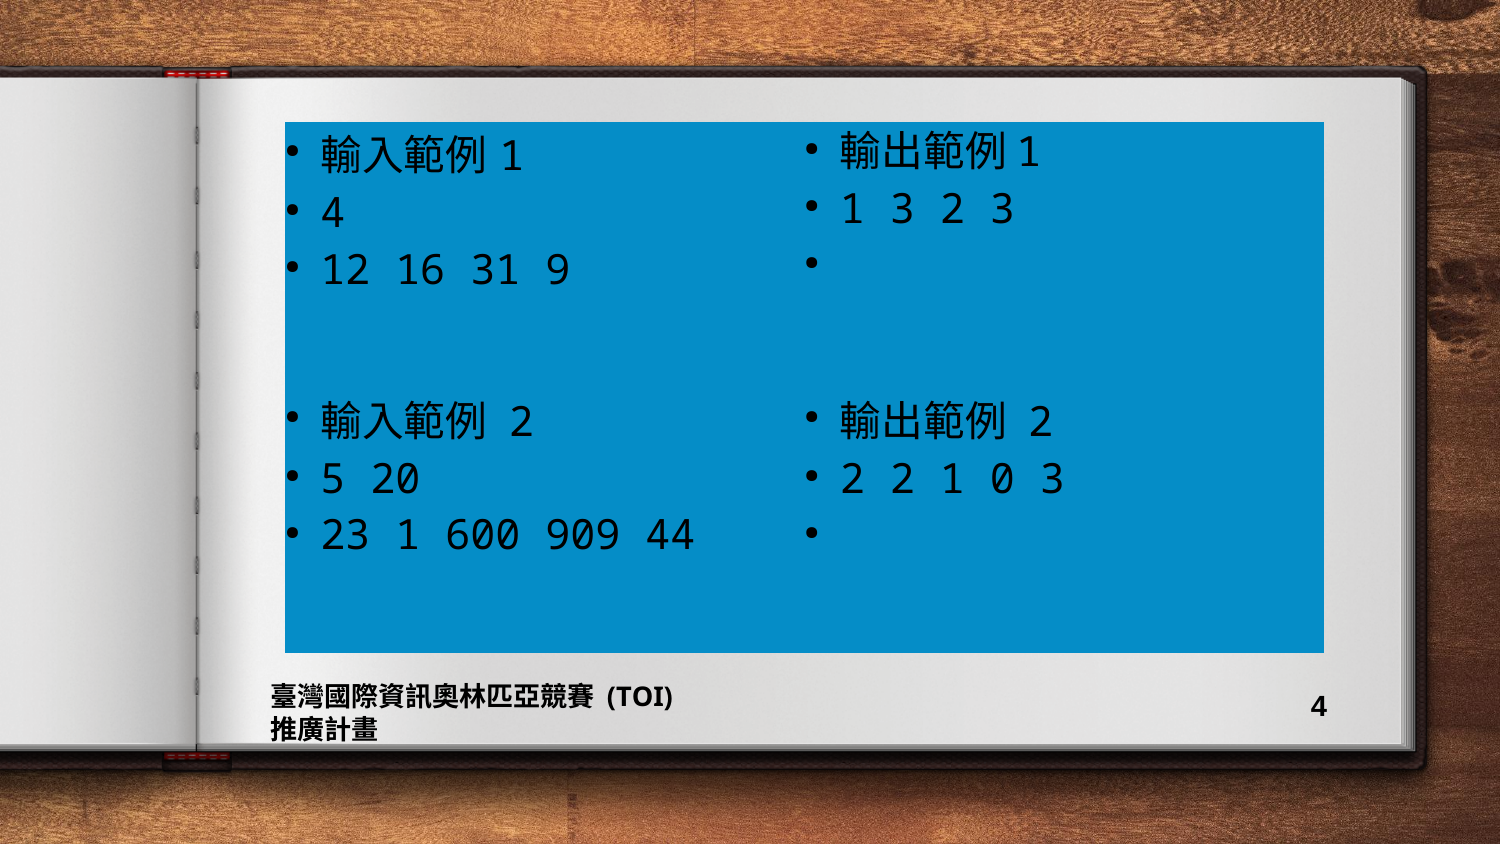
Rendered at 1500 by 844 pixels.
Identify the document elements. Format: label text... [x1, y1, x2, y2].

table_header 輸入範例1 4 12 16 31 9 [285, 122, 804, 388]
table_cell 輸入範例 2 5 20 23 1 600 909 44 [285, 388, 804, 653]
text_box 4 [1295, 672, 1386, 737]
table_header 輸出範例1 1 3 2 3 [804, 122, 1324, 388]
table_cell 輸出範例 2 2 2 1 0 3 [804, 388, 1324, 653]
